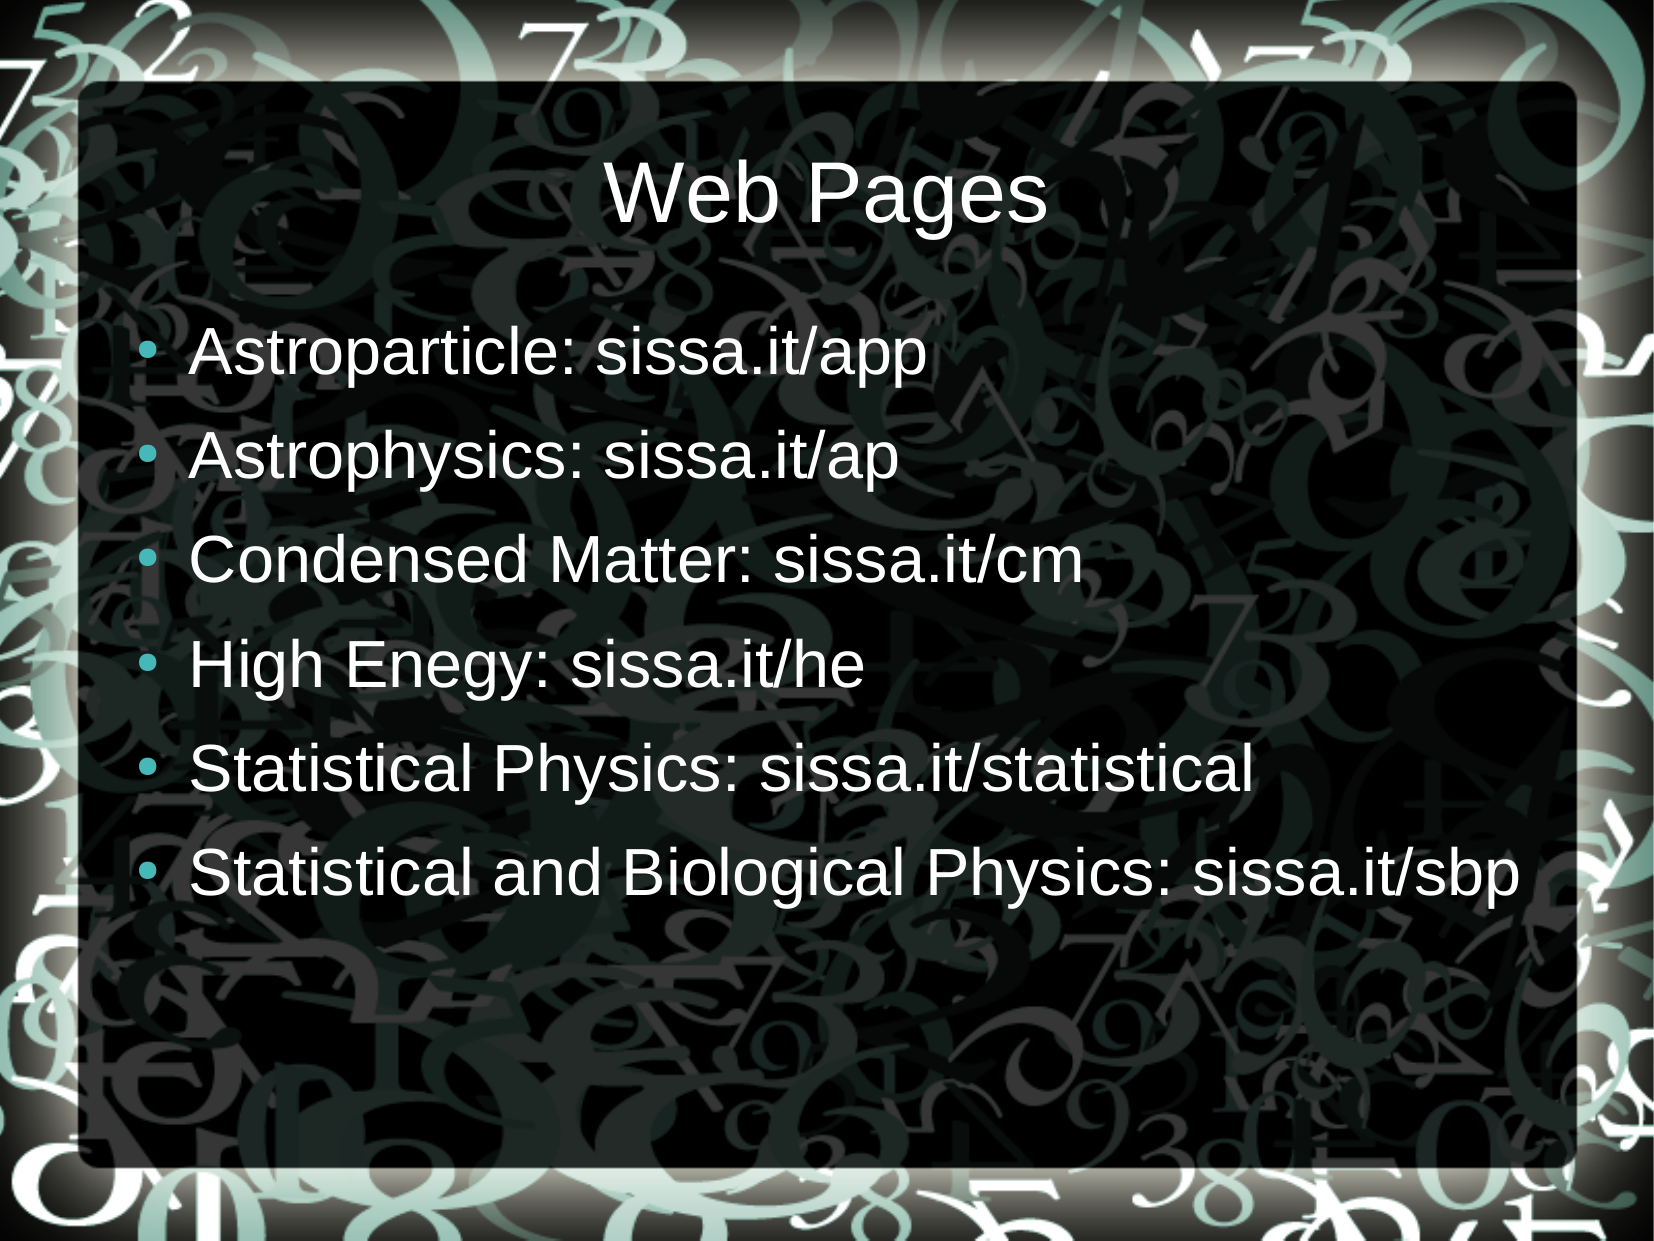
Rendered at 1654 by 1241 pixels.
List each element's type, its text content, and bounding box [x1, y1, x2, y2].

title Web Pages [82, 88, 1571, 296]
picture [0, 0, 1654, 1241]
list Astroparticle: sissa.it/app Astrophysics: sissa.it/ap Condensed Matter: sissa.it/cm High Enegy: sissa.it/he Statistical Physics: sissa.it/statistical Statistical and Biological Physics: sissa.it/sbp [118, 313, 1542, 1133]
